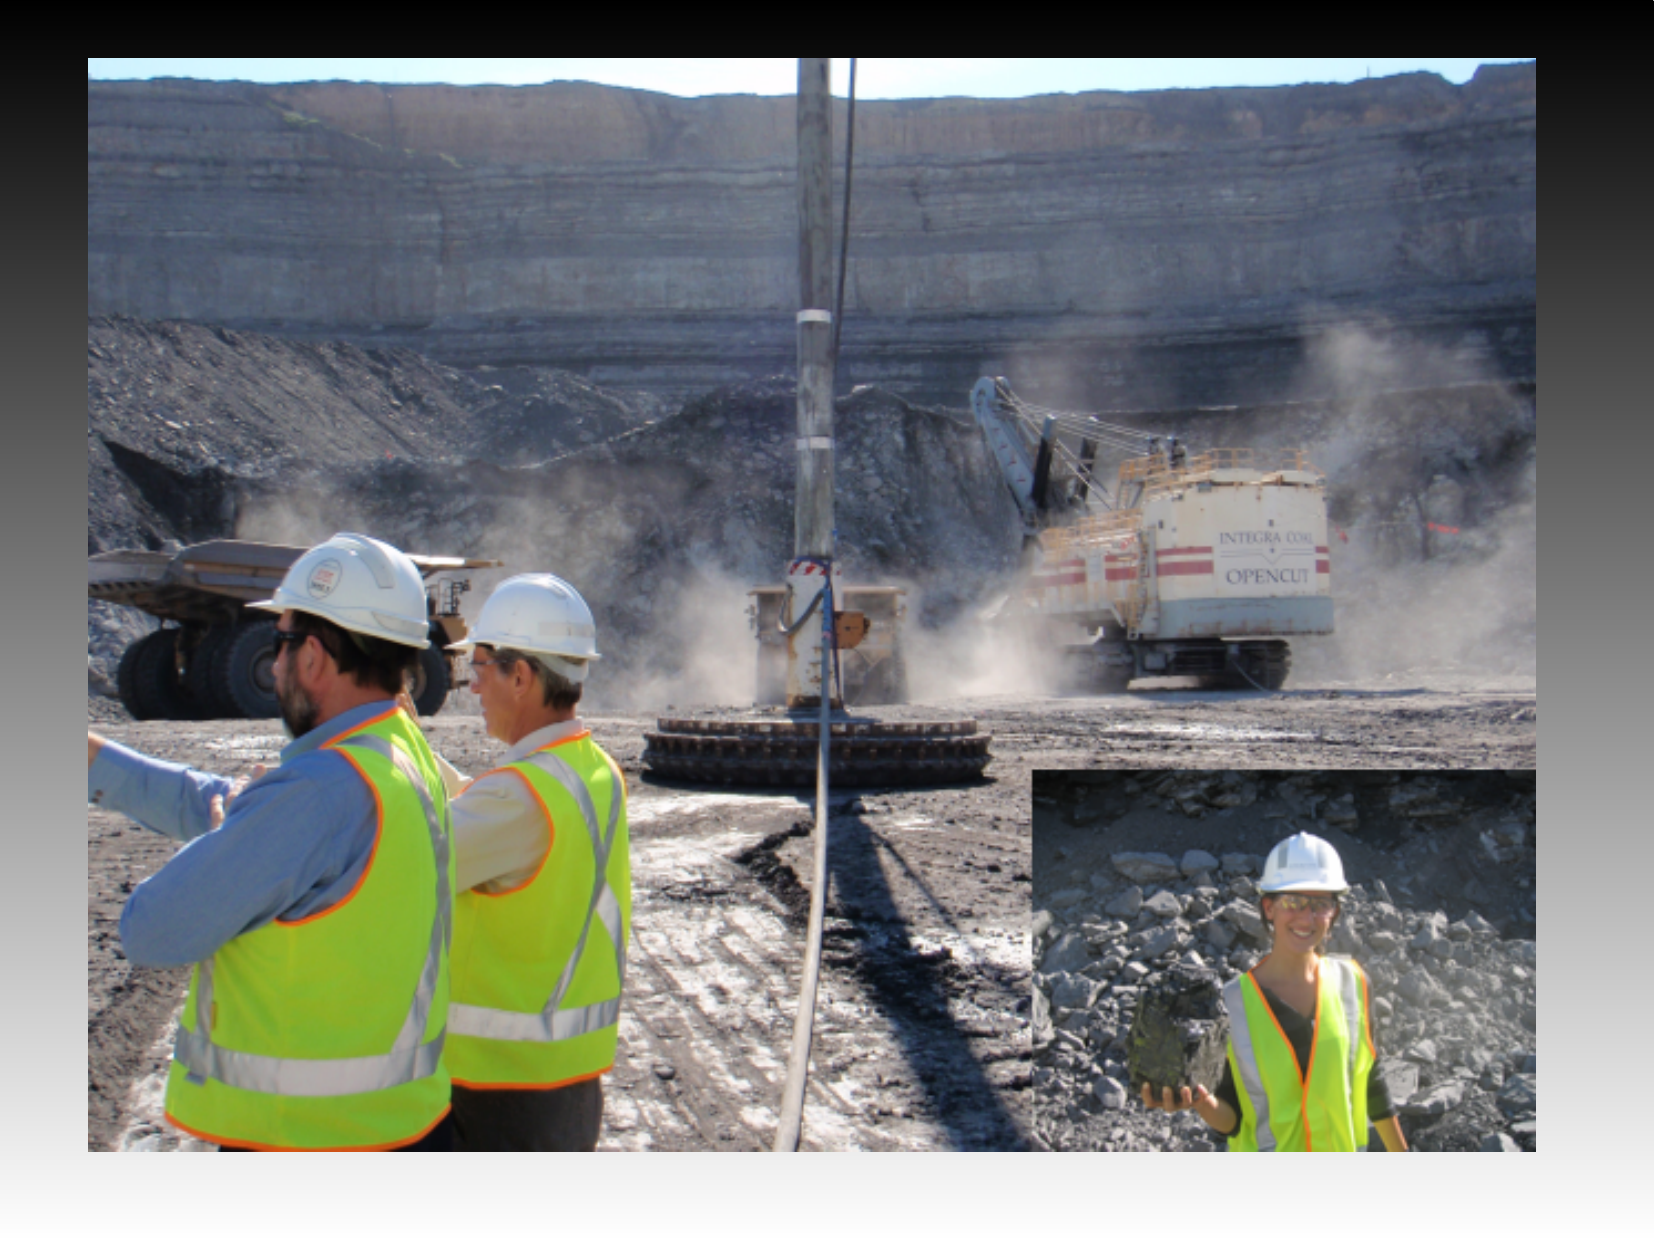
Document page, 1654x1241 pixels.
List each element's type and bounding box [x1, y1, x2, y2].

picture [88, 58, 1536, 1152]
